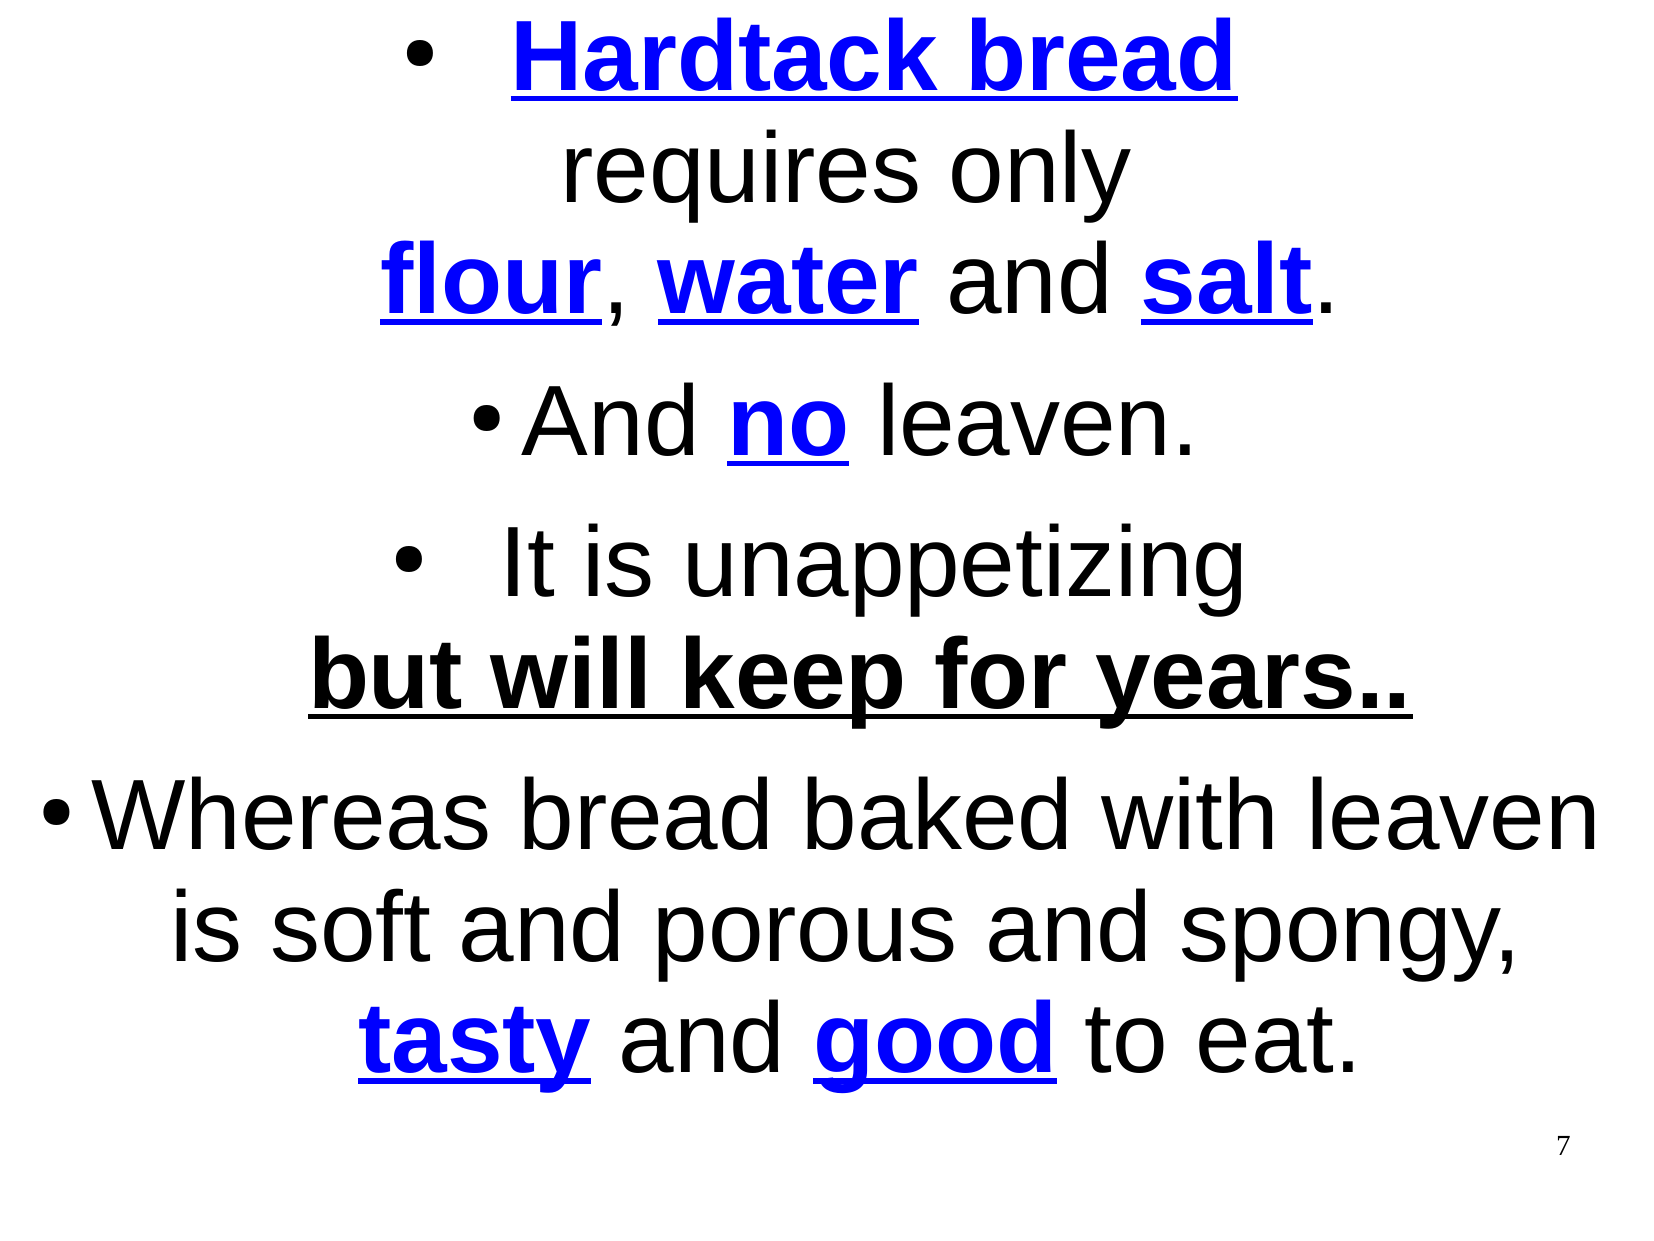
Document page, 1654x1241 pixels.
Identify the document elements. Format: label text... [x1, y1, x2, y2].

list Hardtack bread requires only flour, water and salt. And no leaven. It is unappetizing but will keep for years.. Whereas bread baked with leaven is soft and porous and spongy, tasty and good to eat. [0, 0, 1651, 1238]
